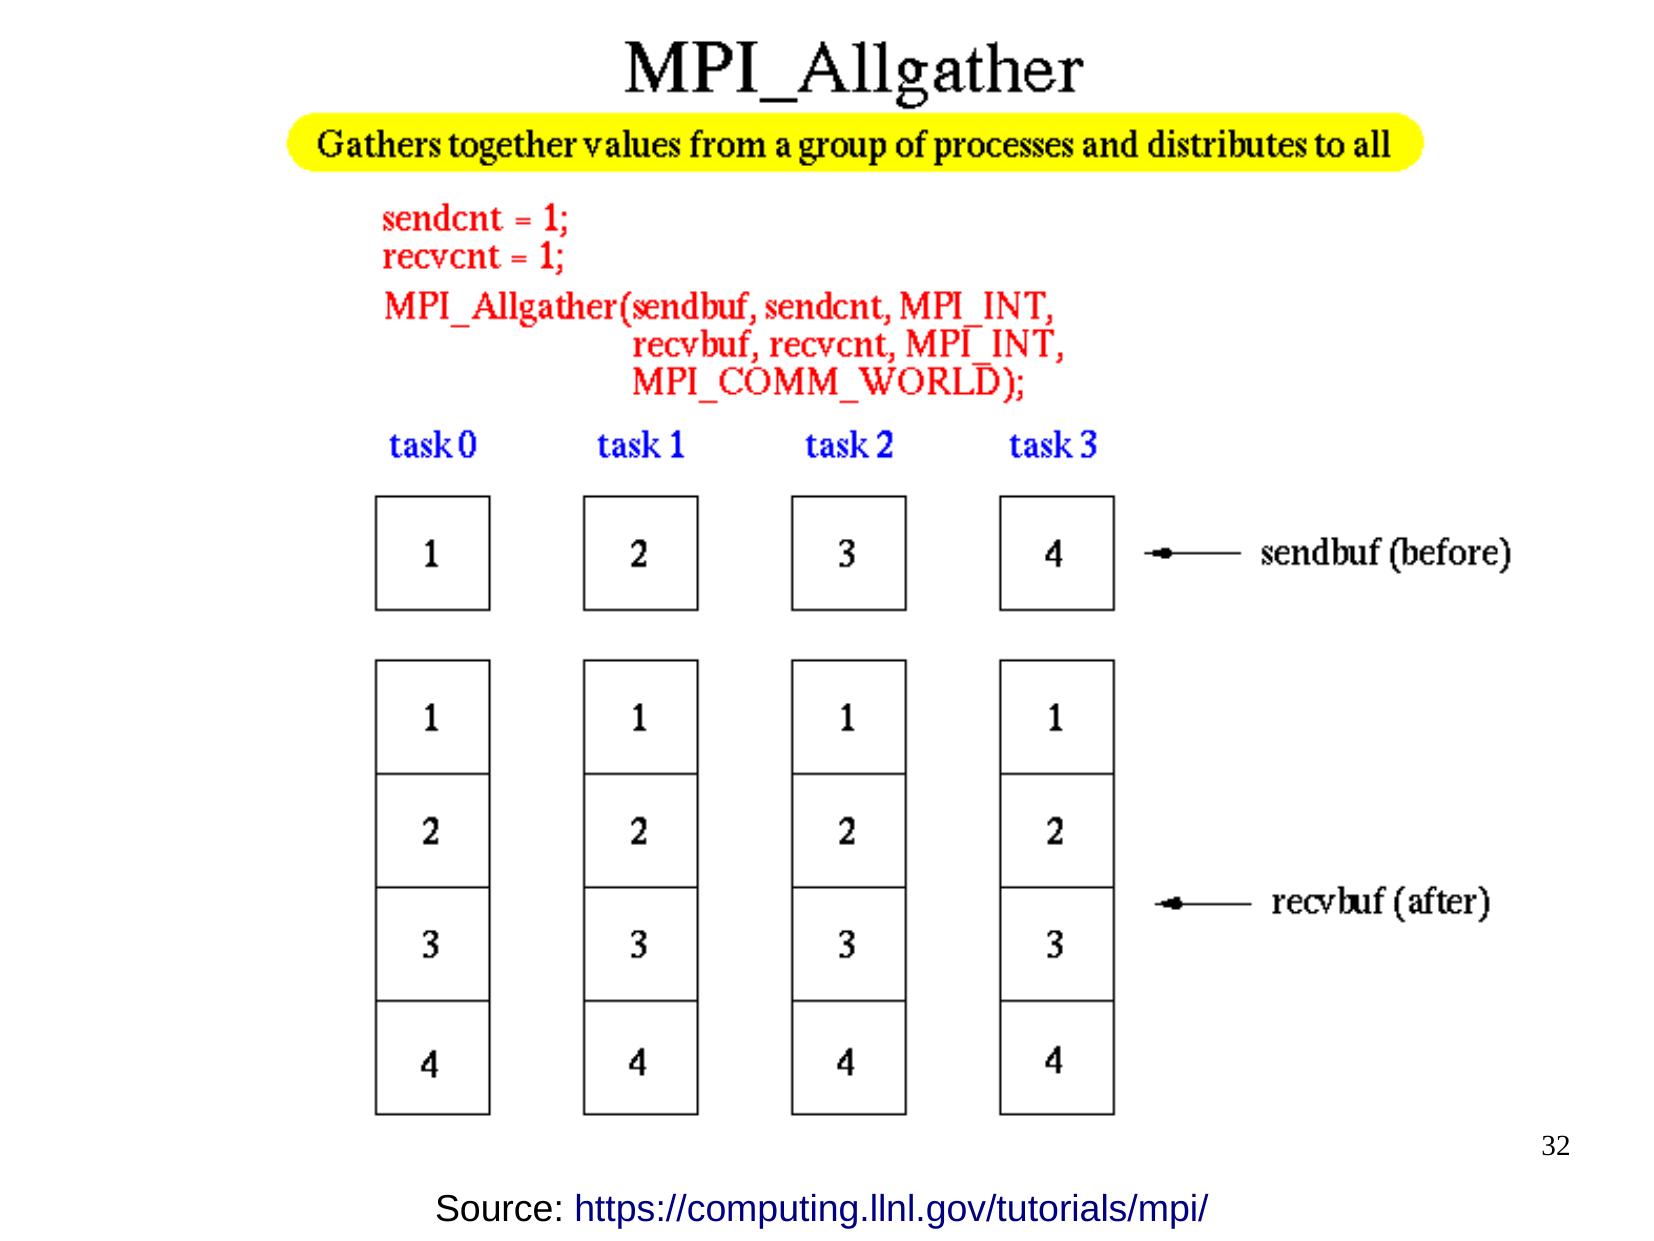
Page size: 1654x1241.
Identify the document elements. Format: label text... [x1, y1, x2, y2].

picture [262, 0, 1538, 1201]
text_box Source: https://computing.llnl.gov/tutorials/mpi/ [417, 1177, 1238, 1241]
